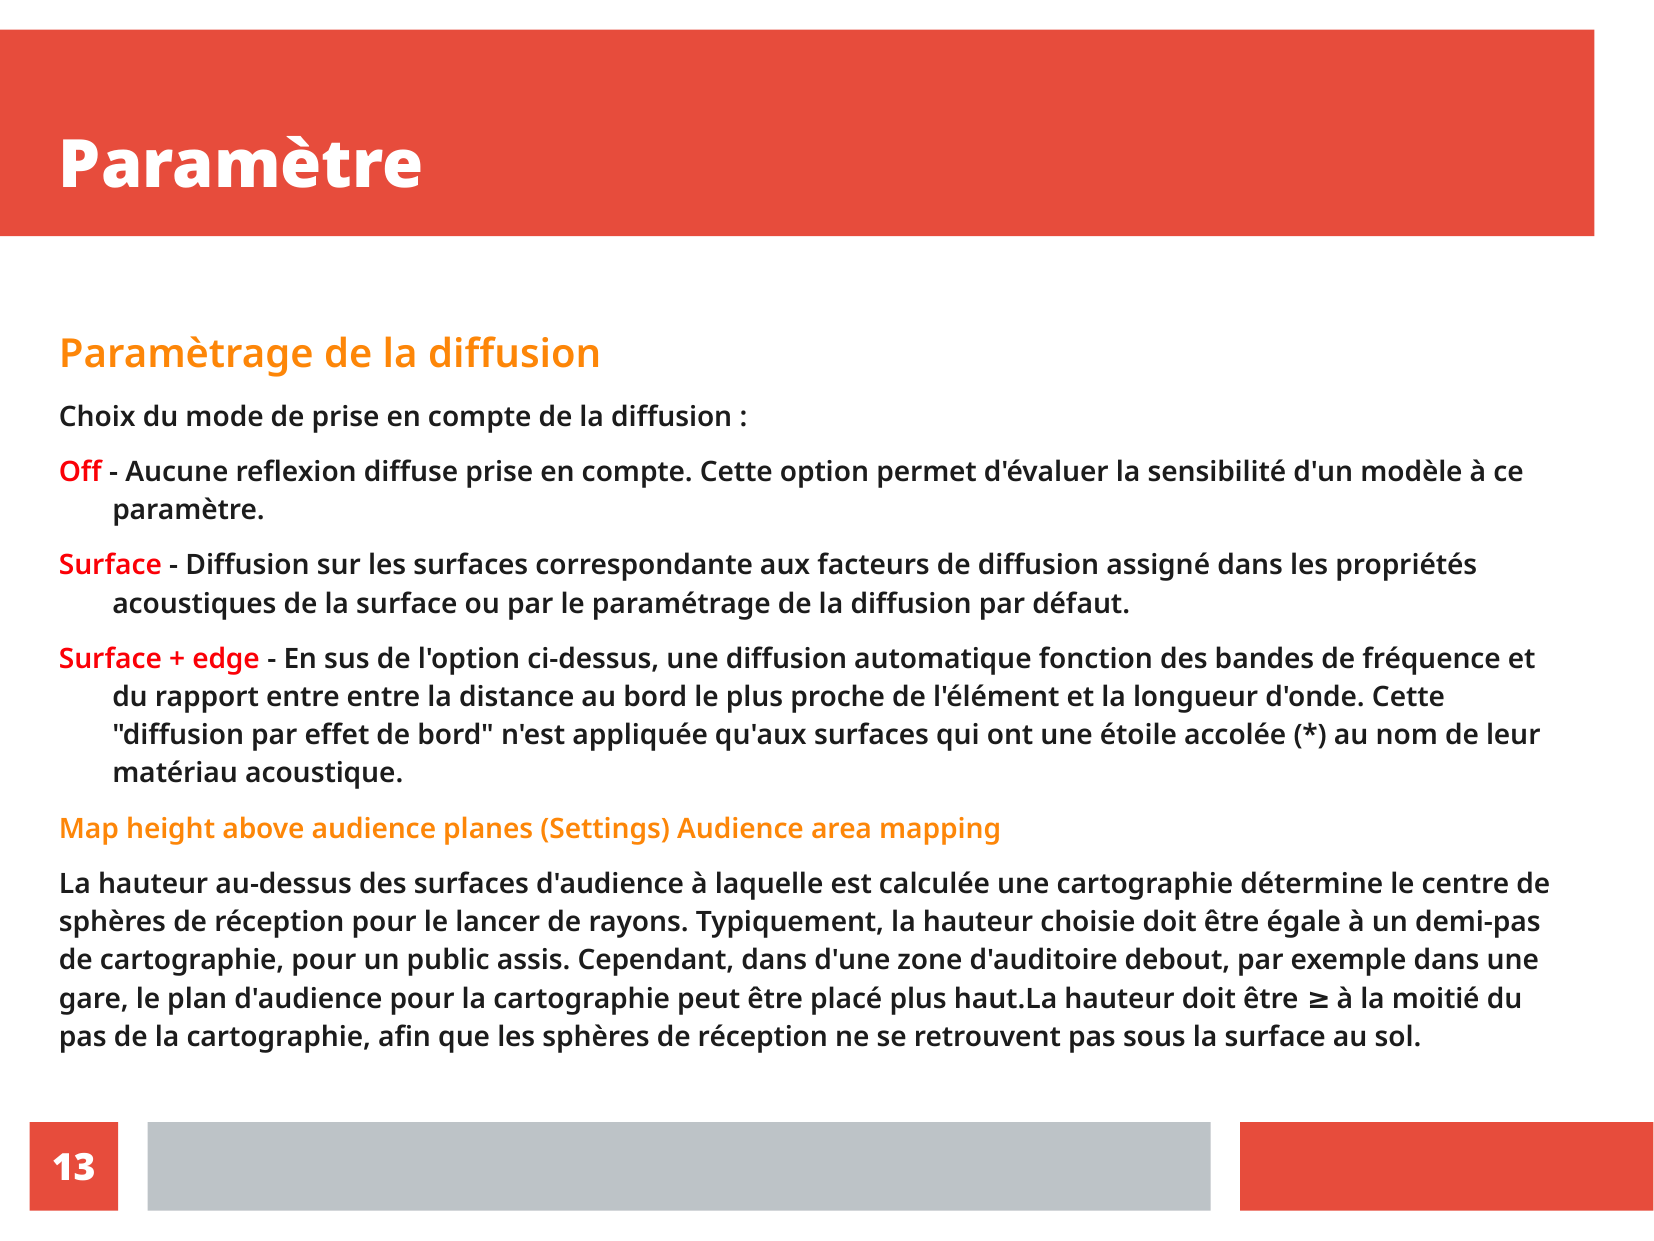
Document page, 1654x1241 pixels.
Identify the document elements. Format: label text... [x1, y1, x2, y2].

title Paramètre [59, 59, 1595, 207]
list Paramètrage de la diffusion Choix du mode de prise en compte de la diffusion : Off - Aucune reflexion diffuse prise en compte. Cette option permet d'évaluer la sensibilité d'un modèle à ce paramètre. Surface - Diffusion sur les surfaces correspondante aux facteurs de diffusion assigné dans les propriétés acoustiques de la surface ou par le paramétrage de la diffusion par défaut. Surface + edge - En sus de l'option ci-dessus, une diffusion automatique fonction des bandes de fréquence et du rapport entre entre la distance au bord le plus proche de l'élément et la longueur d'onde. Cette "diffusion par effet de bord" n'est appliquée qu'aux surfaces qui ont une étoile accolée (*) au nom de leur matériau acoustique. Map height above audience planes (Settings) Audience area mapping La hauteur au-dessus des surfaces d'audience à laquelle est calculée une cartographie détermine le centre de sphères de réception pour le lancer de rayons. Typiquement, la hauteur choisie doit être égale à un demi-pas de cartographie, pour un public assis. Cependant, dans d'une zone d'auditoire debout, par exemple dans une gare, le plan d'audience pour la cartographie peut être placé plus haut.La hauteur doit être ≥ à la moitié du pas de la cartographie, afin que les sphères de réception ne se retrouvent pas sous la surface au sol. [59, 324, 1565, 1093]
